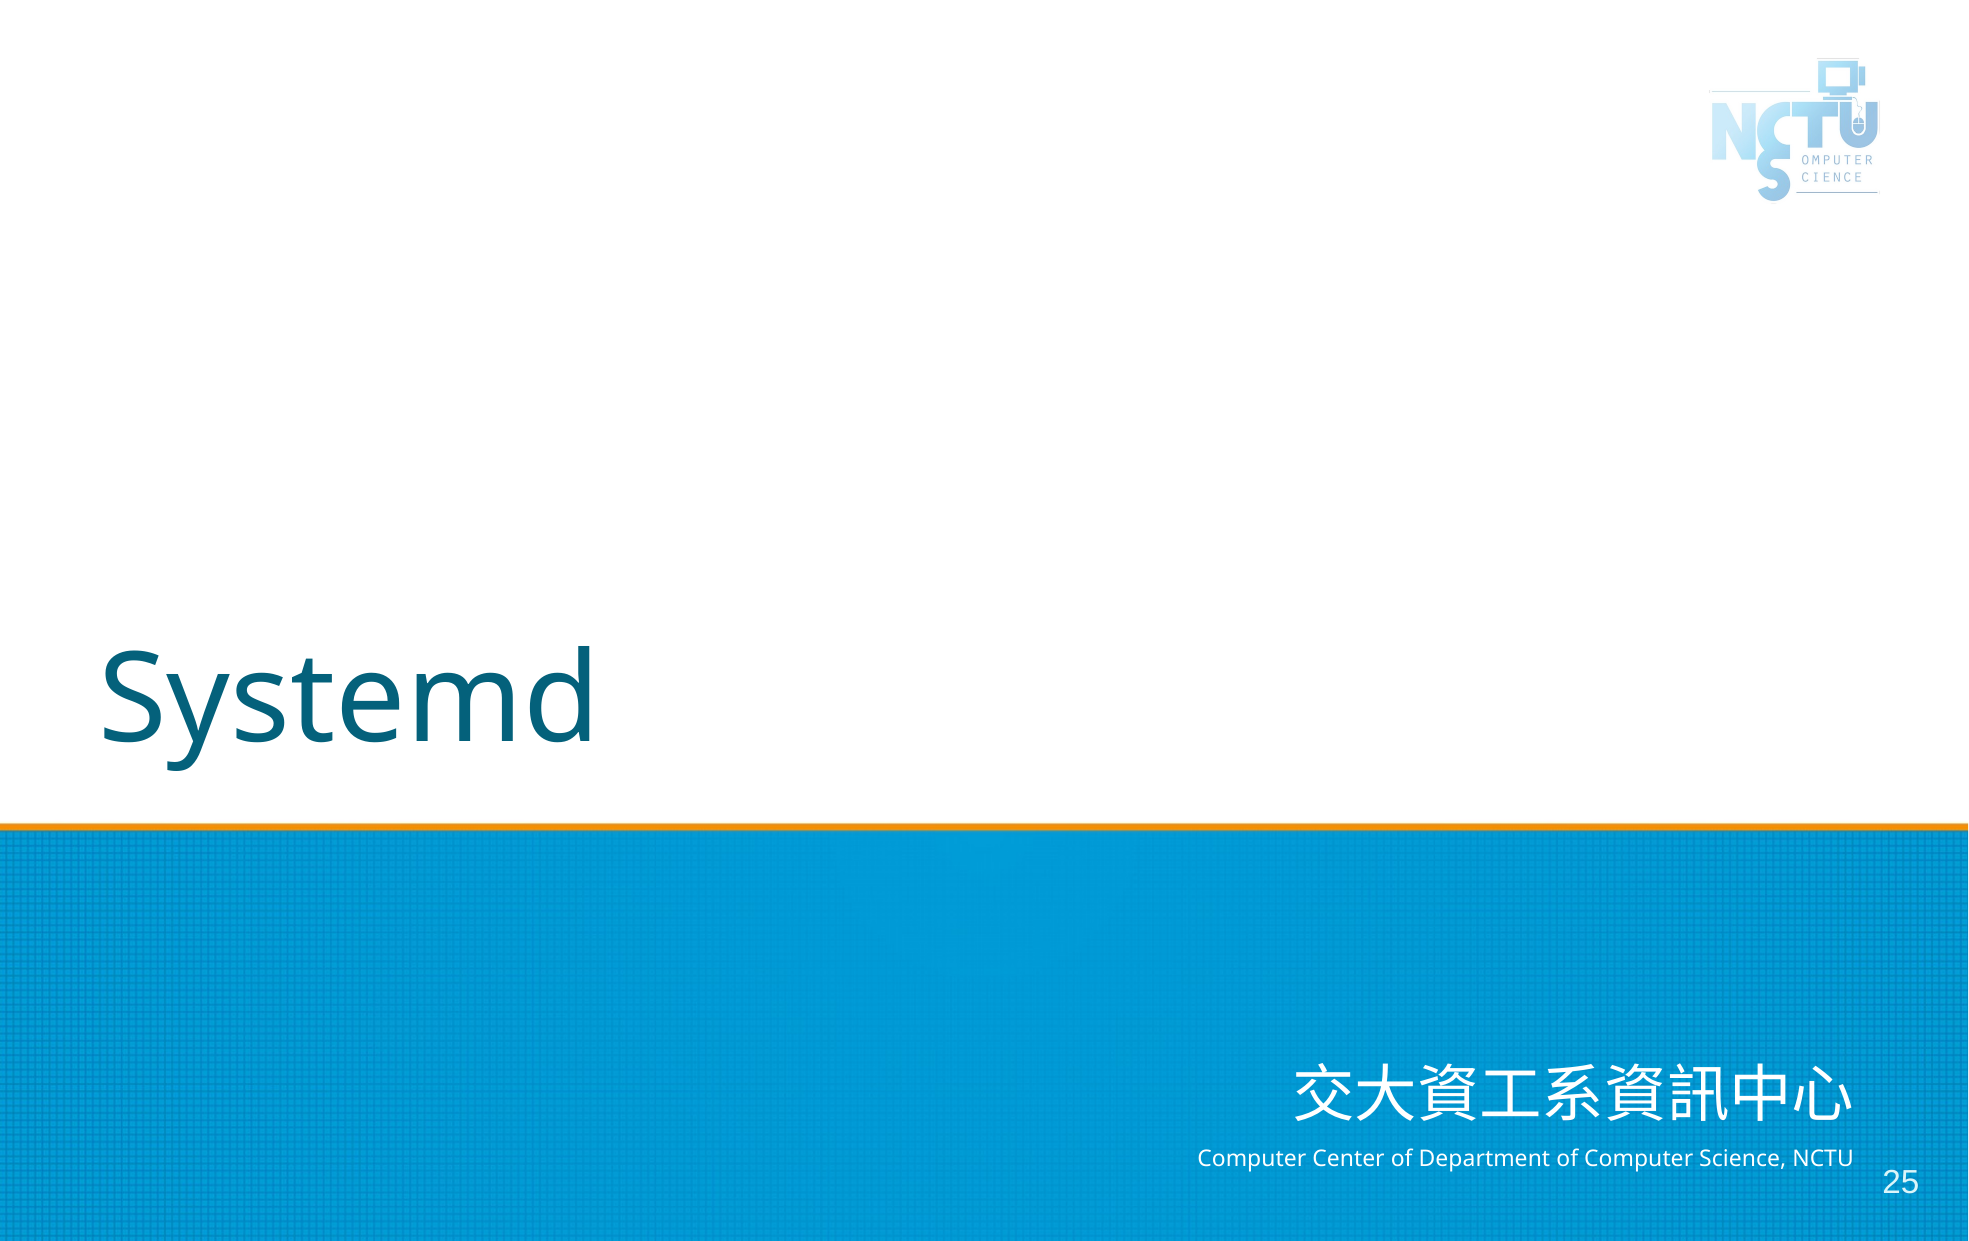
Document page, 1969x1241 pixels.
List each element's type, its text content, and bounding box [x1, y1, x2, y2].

picture [0, 0, 1969, 832]
slide_number <number> [1841, 1145, 1960, 1241]
title Systemd [98, 559, 1870, 767]
